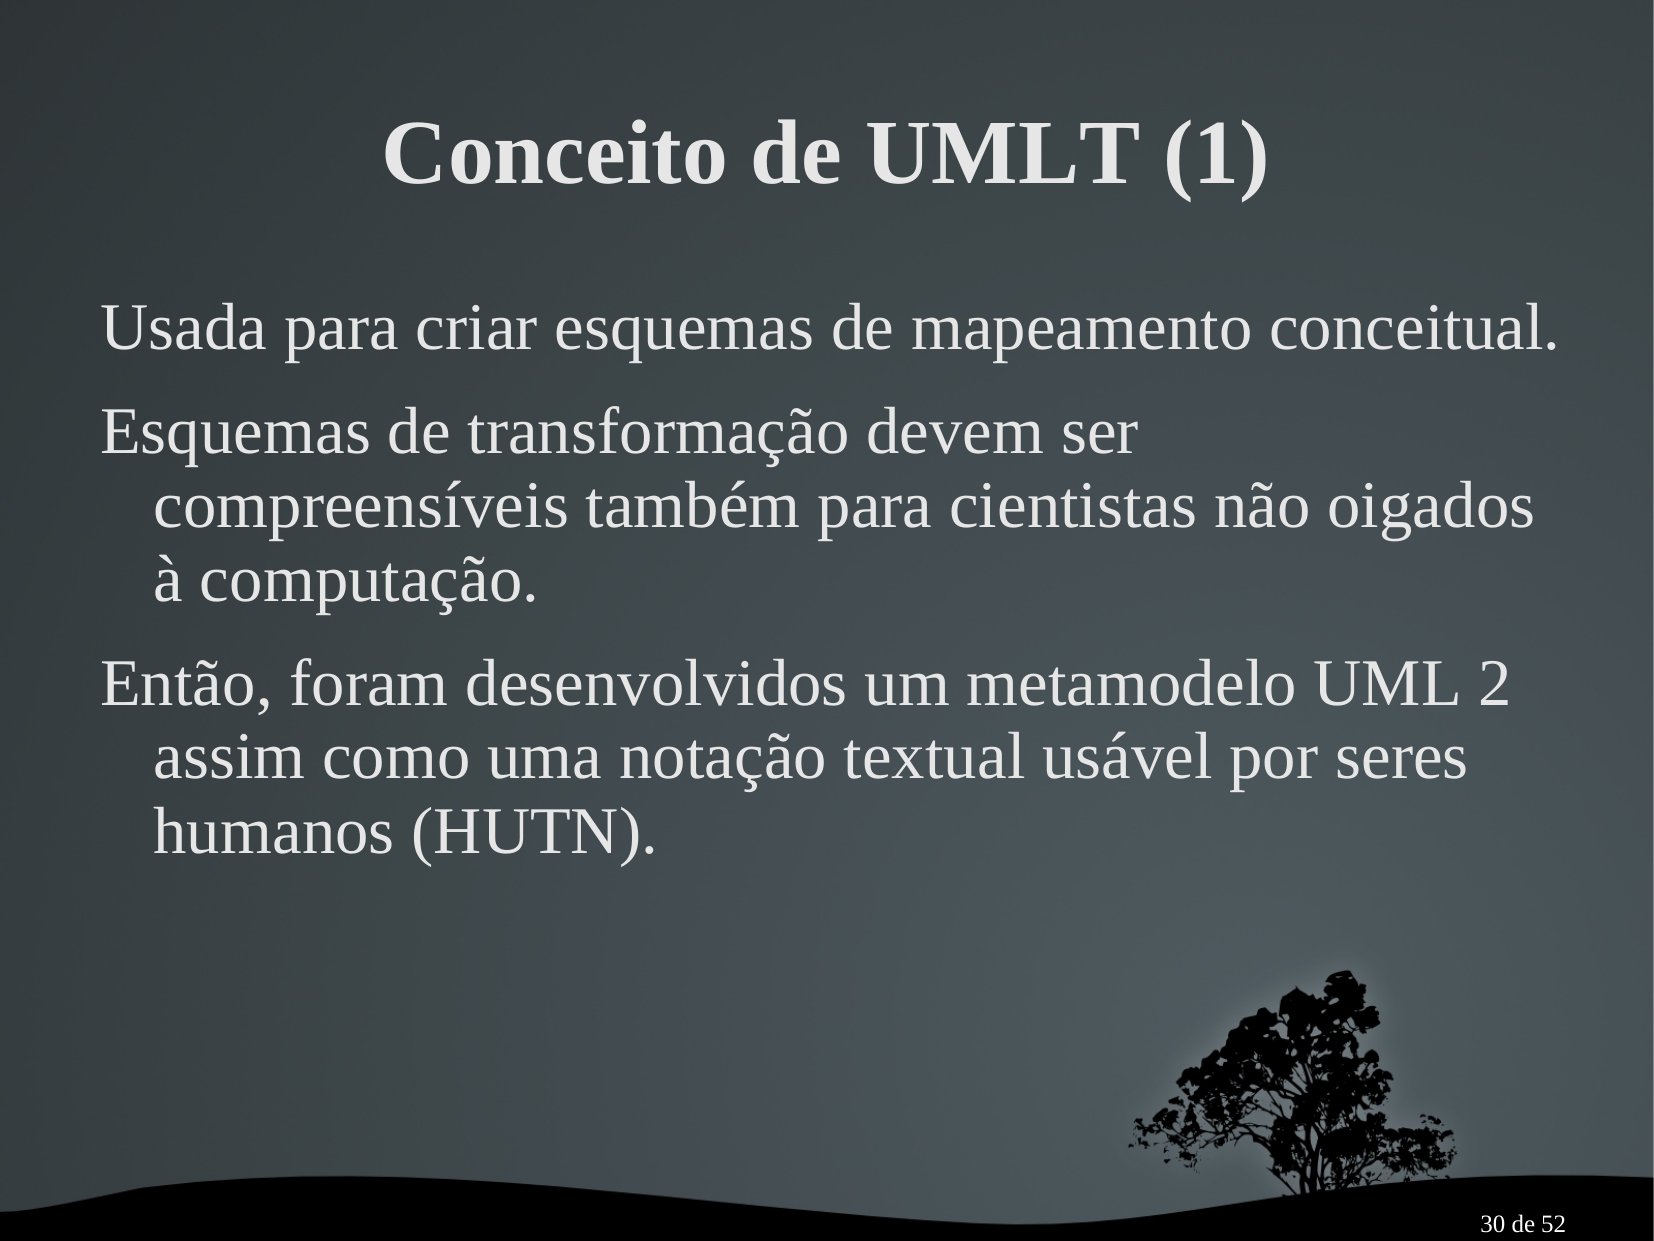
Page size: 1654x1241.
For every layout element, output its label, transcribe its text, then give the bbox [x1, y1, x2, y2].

picture [0, 0, 1654, 1241]
list Usada para criar esquemas de mapeamento conceitual. Esquemas de transformação devem ser compreensíveis também para cientistas não oigados à computação. Então, foram desenvolvidos um metamodelo UML 2 assim como uma notação textual usável por seres humanos (HUTN). [82, 290, 1571, 1109]
title Conceito de UMLT (1) [82, 49, 1571, 257]
